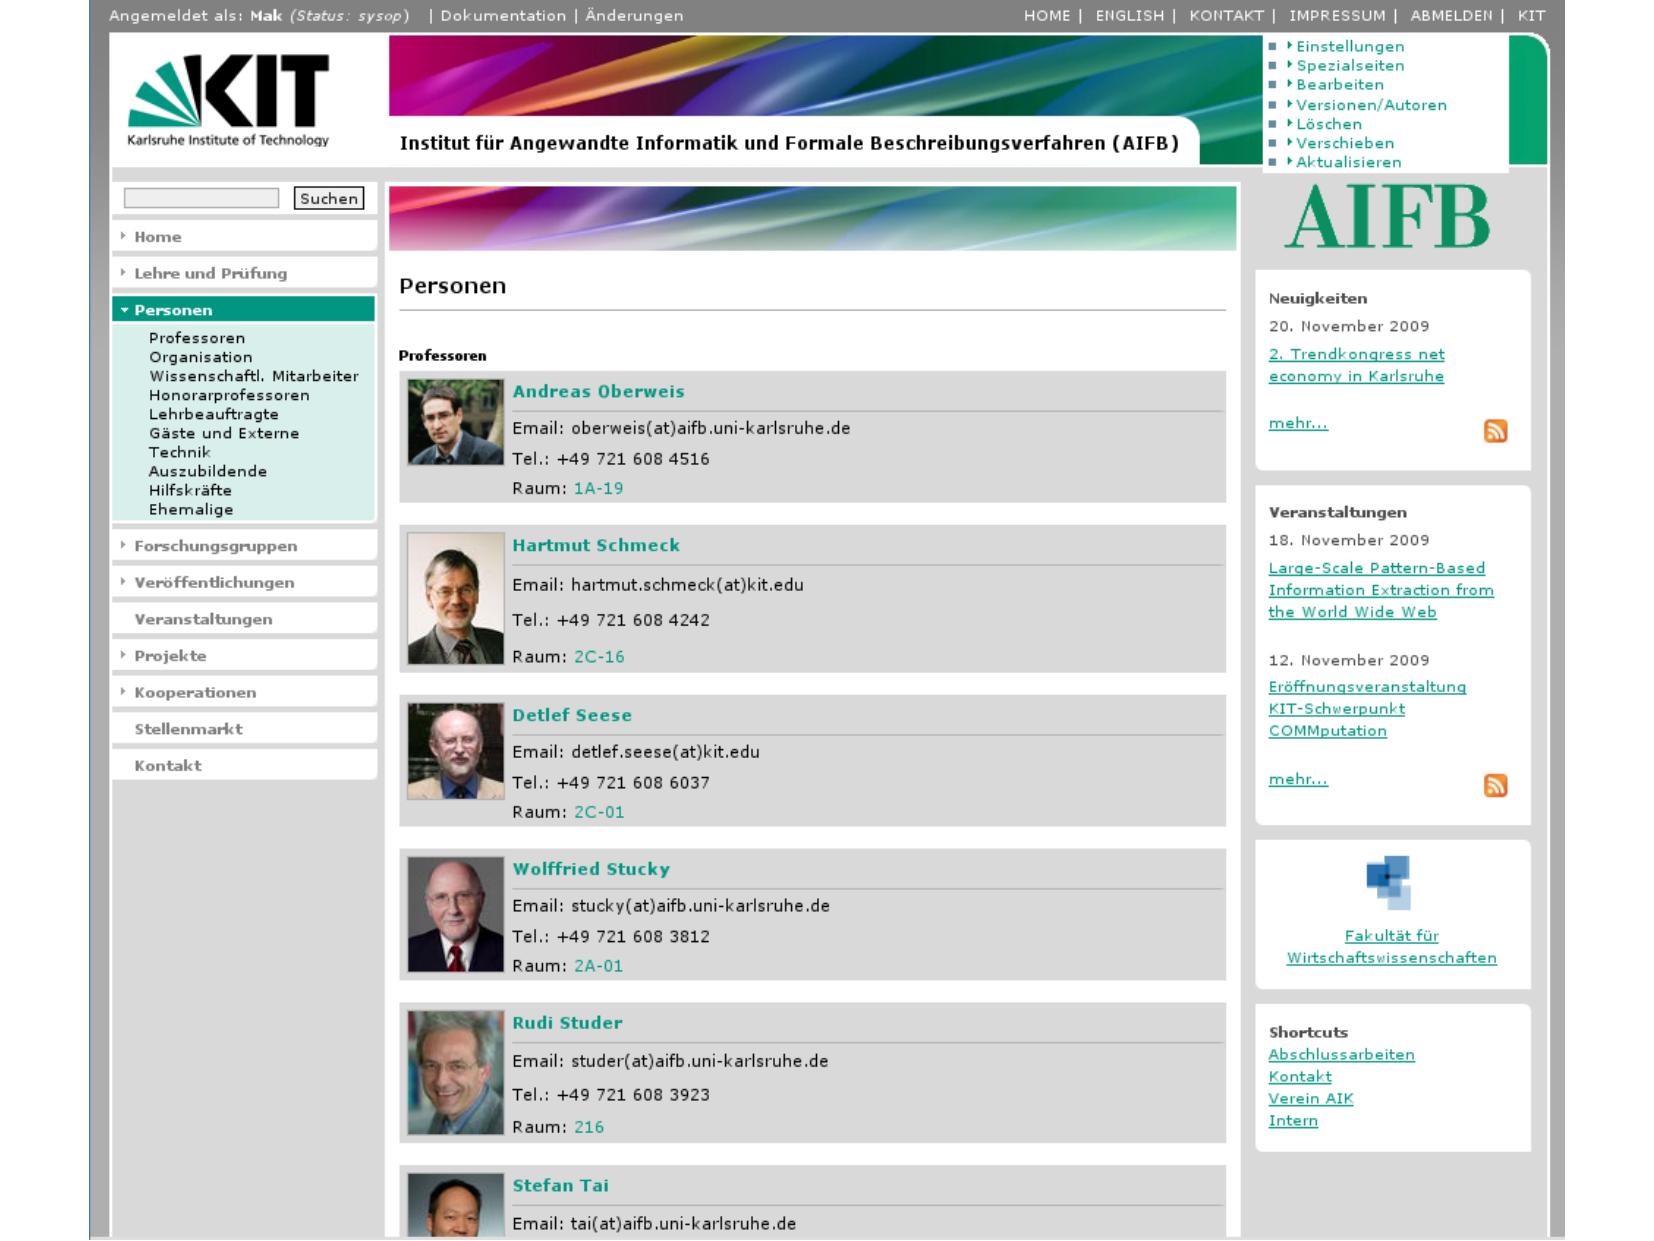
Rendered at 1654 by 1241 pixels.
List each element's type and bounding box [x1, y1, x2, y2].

picture [89, 0, 1565, 1240]
